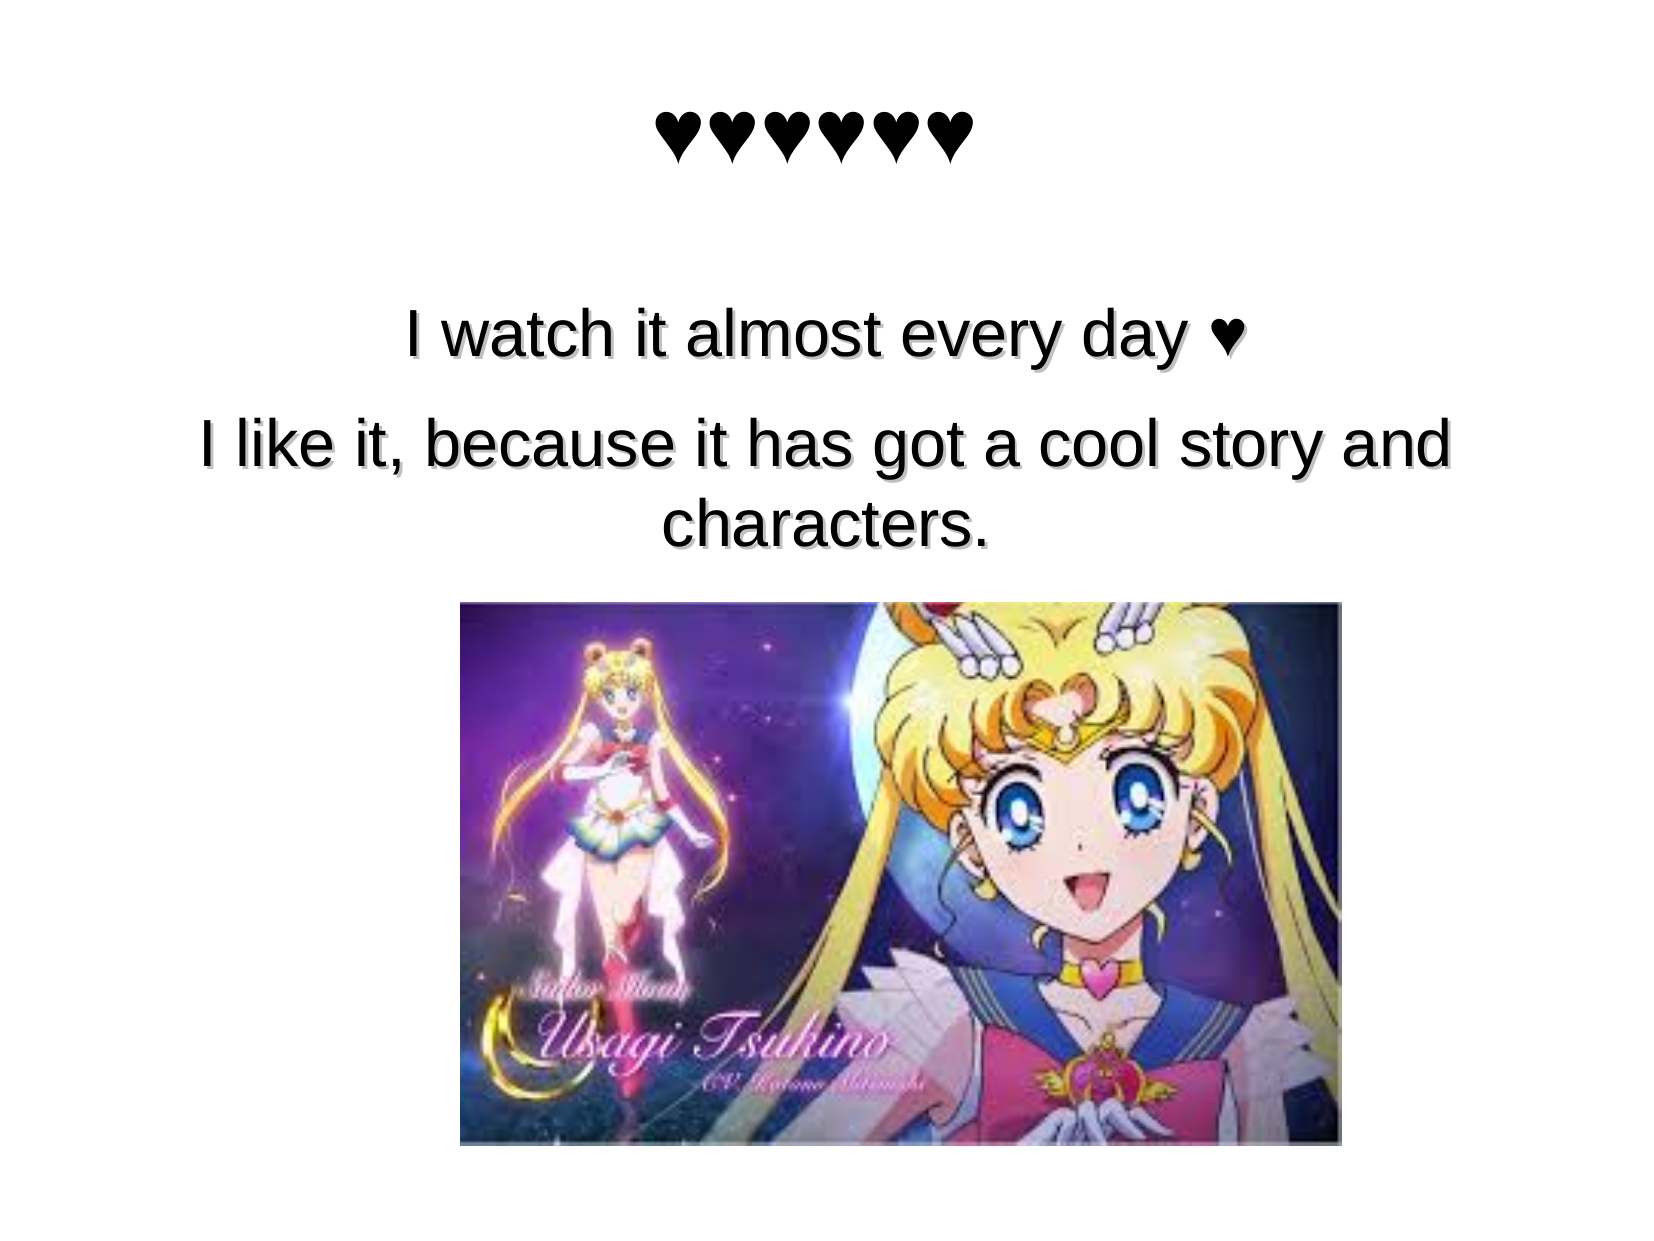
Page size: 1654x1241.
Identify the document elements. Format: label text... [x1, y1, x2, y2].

picture [460, 602, 1342, 1146]
list I watch it almost every day ♥ I like it, because it has got a cool story and characters. [82, 290, 1571, 1109]
title ♥♥♥♥♥♥ [70, 23, 1560, 231]
